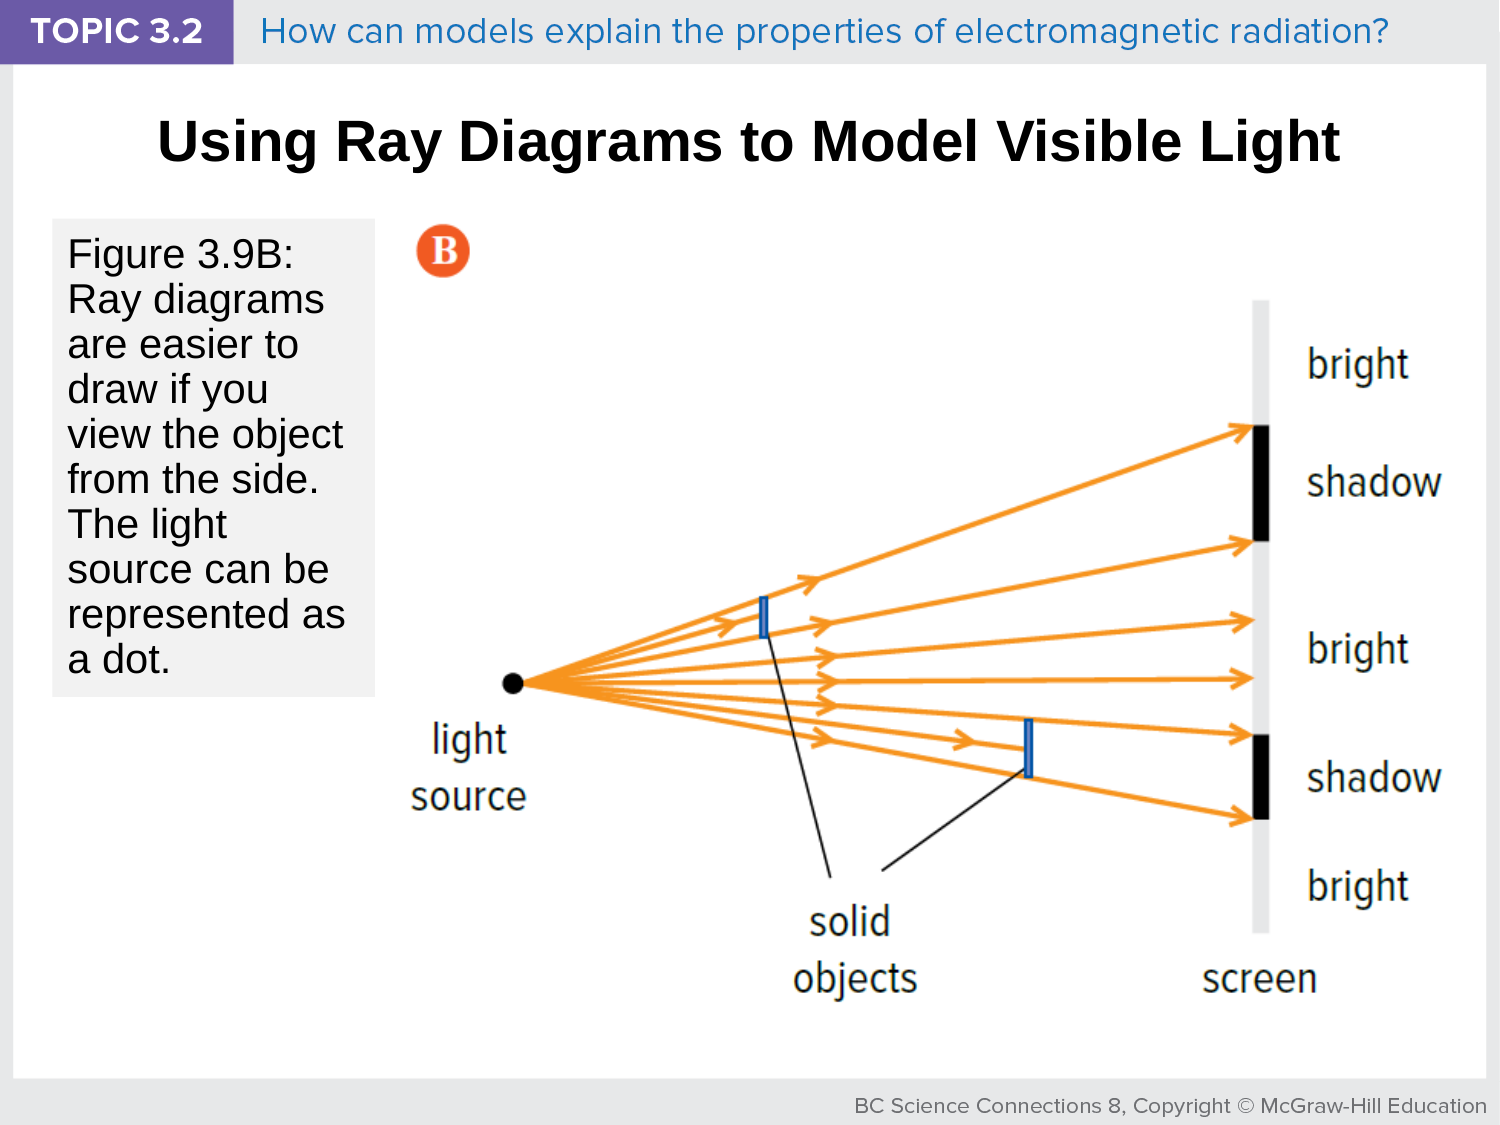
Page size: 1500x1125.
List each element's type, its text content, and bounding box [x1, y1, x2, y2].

list Figure 3.9B: Ray diagrams are easier to draw if you view the object from the side. The light source can be represented as a dot. [52, 218, 375, 697]
title Using Ray Diagrams to Model Visible Light [103, 76, 1397, 210]
picture [0, 0, 1500, 1082]
